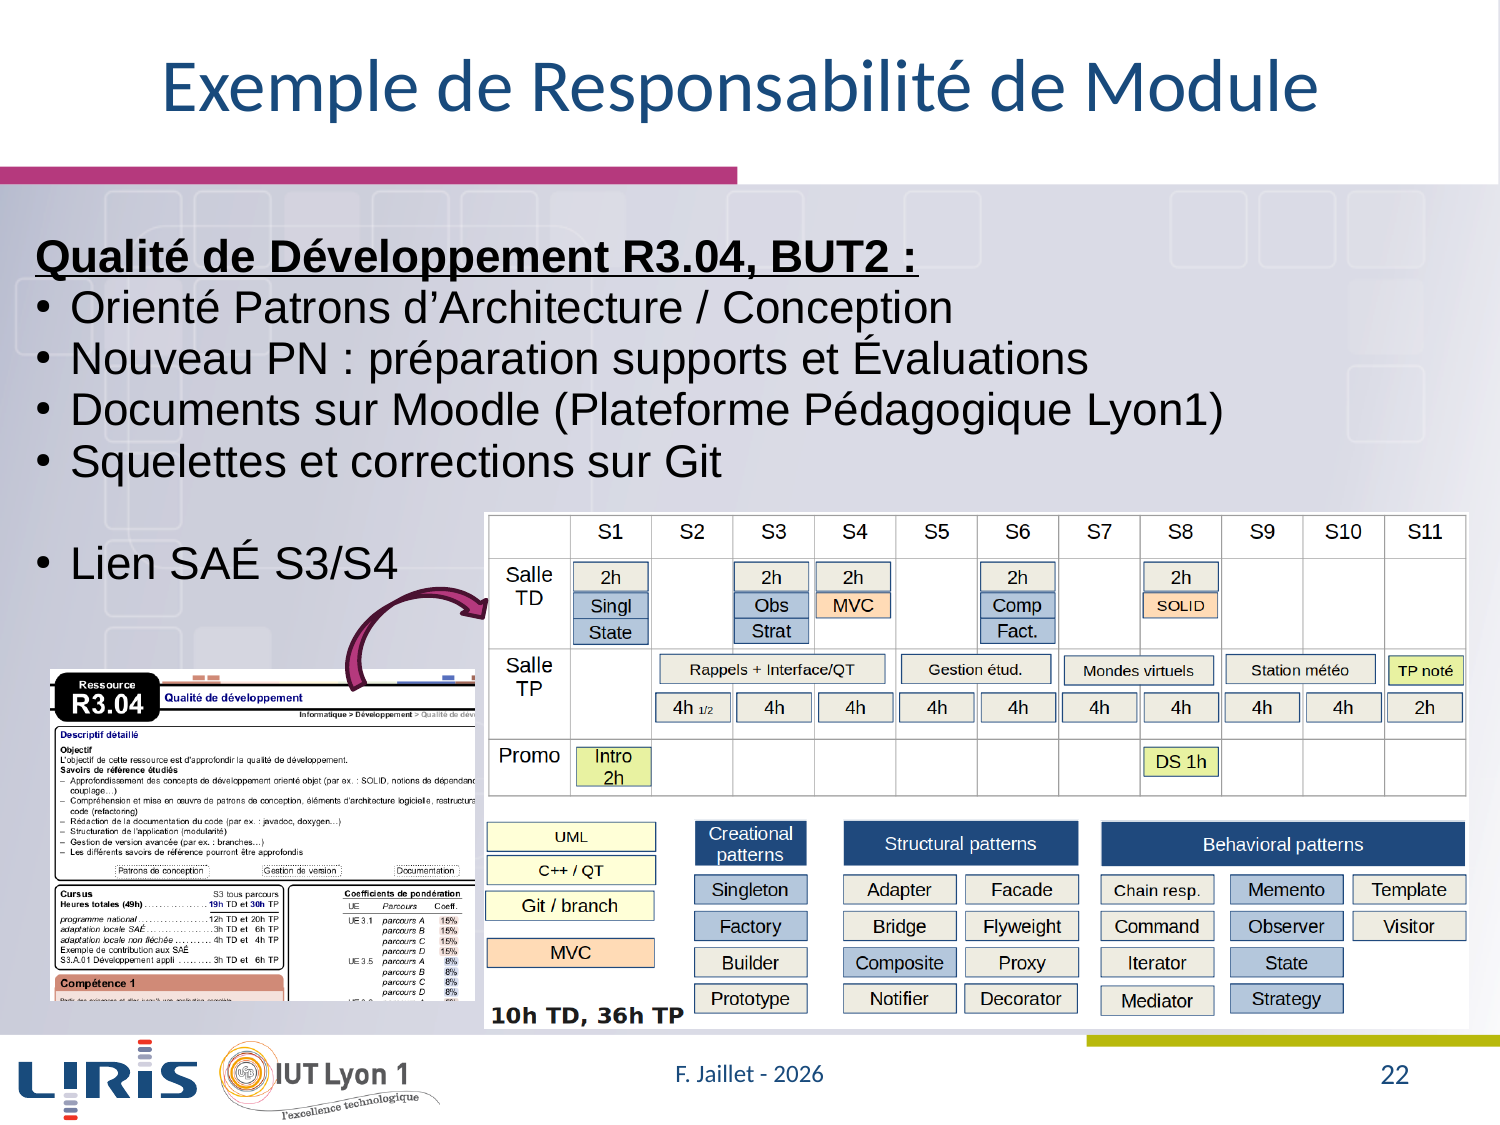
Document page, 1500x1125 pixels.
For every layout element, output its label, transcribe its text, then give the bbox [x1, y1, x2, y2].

picture [0, 0, 1500, 1125]
title Exemple de Responsabilité de Module [75, 45, 1425, 138]
slide_number <numéro> [1230, 1042, 1425, 1103]
text_box [347, 588, 487, 690]
text_box Qualité de Développement R3.04, BUT2 : Orienté Patrons d’Architecture / Conception Nouveau PN : préparation supports et Évaluations Documents sur Moodle (Plateforme Pédagogique Lyon1) Squelettes et corrections sur Git Lien SAÉ S3/S4 [20, 223, 1287, 597]
footer F. Jaillet - 2026 [430, 1042, 1070, 1103]
